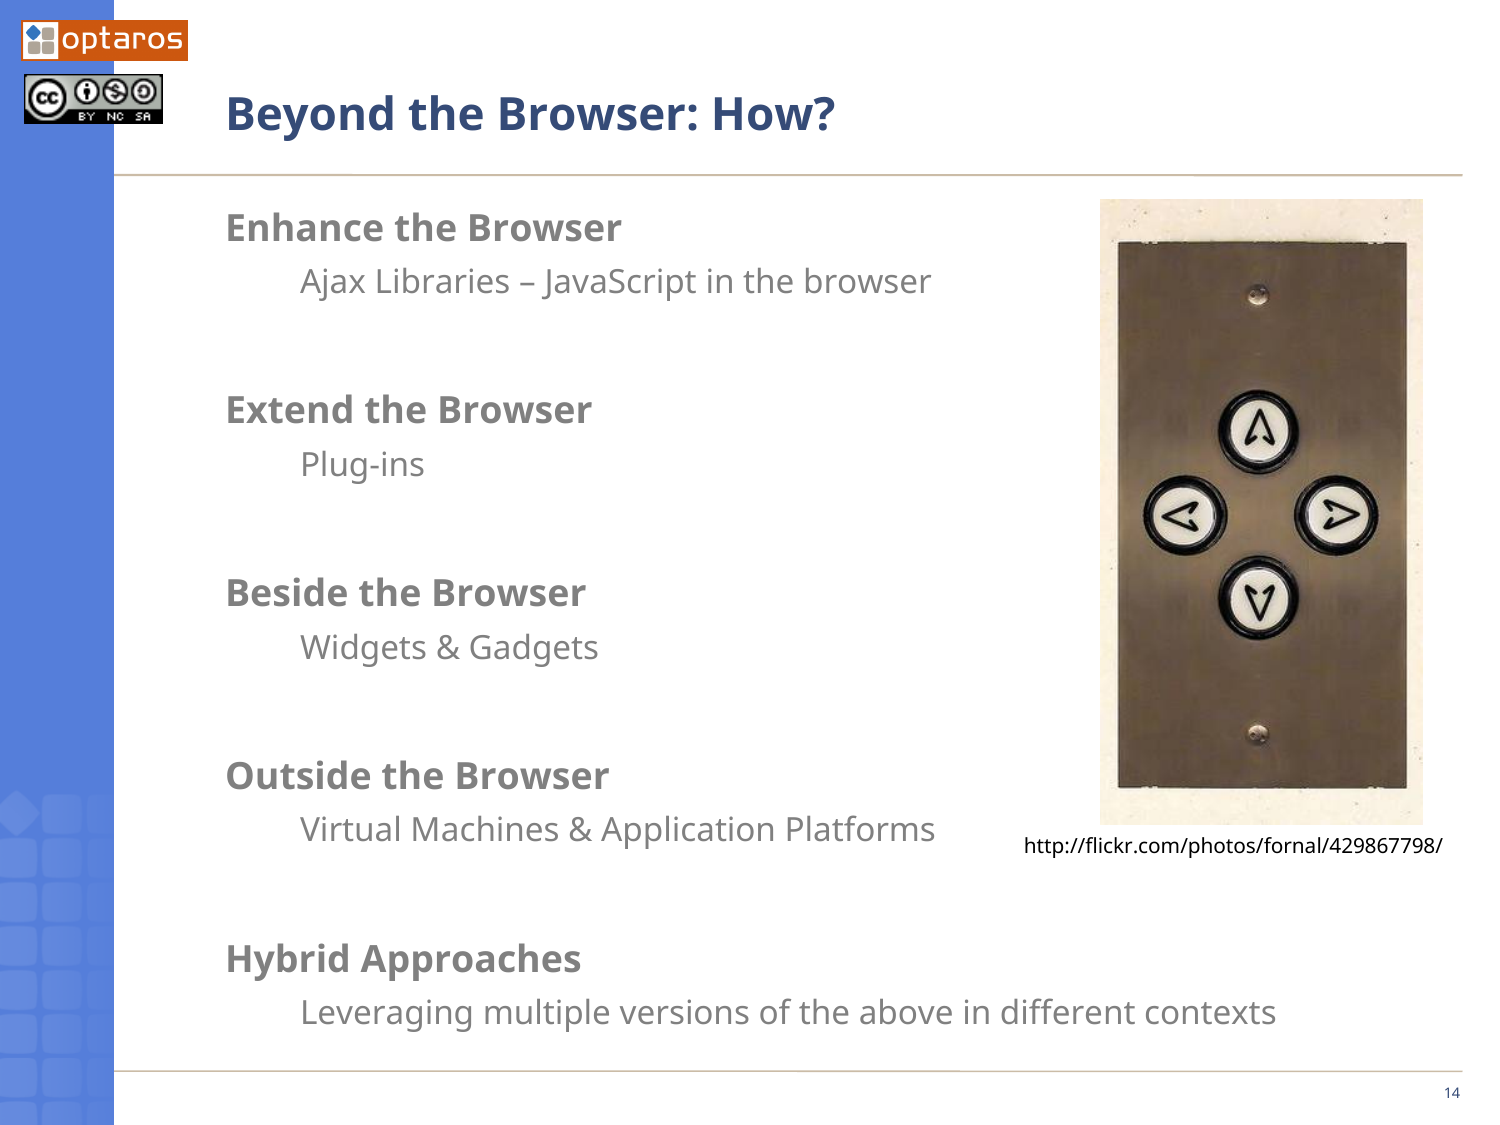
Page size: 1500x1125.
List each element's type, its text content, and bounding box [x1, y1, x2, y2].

list Enhance the Browser Ajax Libraries – JavaScript in the browser Extend the Browser Plug-ins Beside the Browser Widgets & Gadgets Outside the Browser Virtual Machines & Application Platforms Hybrid Approaches Leveraging multiple versions of the above in different contexts [224, 200, 1463, 973]
picture [1100, 199, 1423, 825]
picture [0, 0, 188, 1125]
text_box http://flickr.com/photos/fornal/429867798/ [1009, 825, 1458, 867]
title Beyond the Browser: How? [224, 50, 1463, 174]
